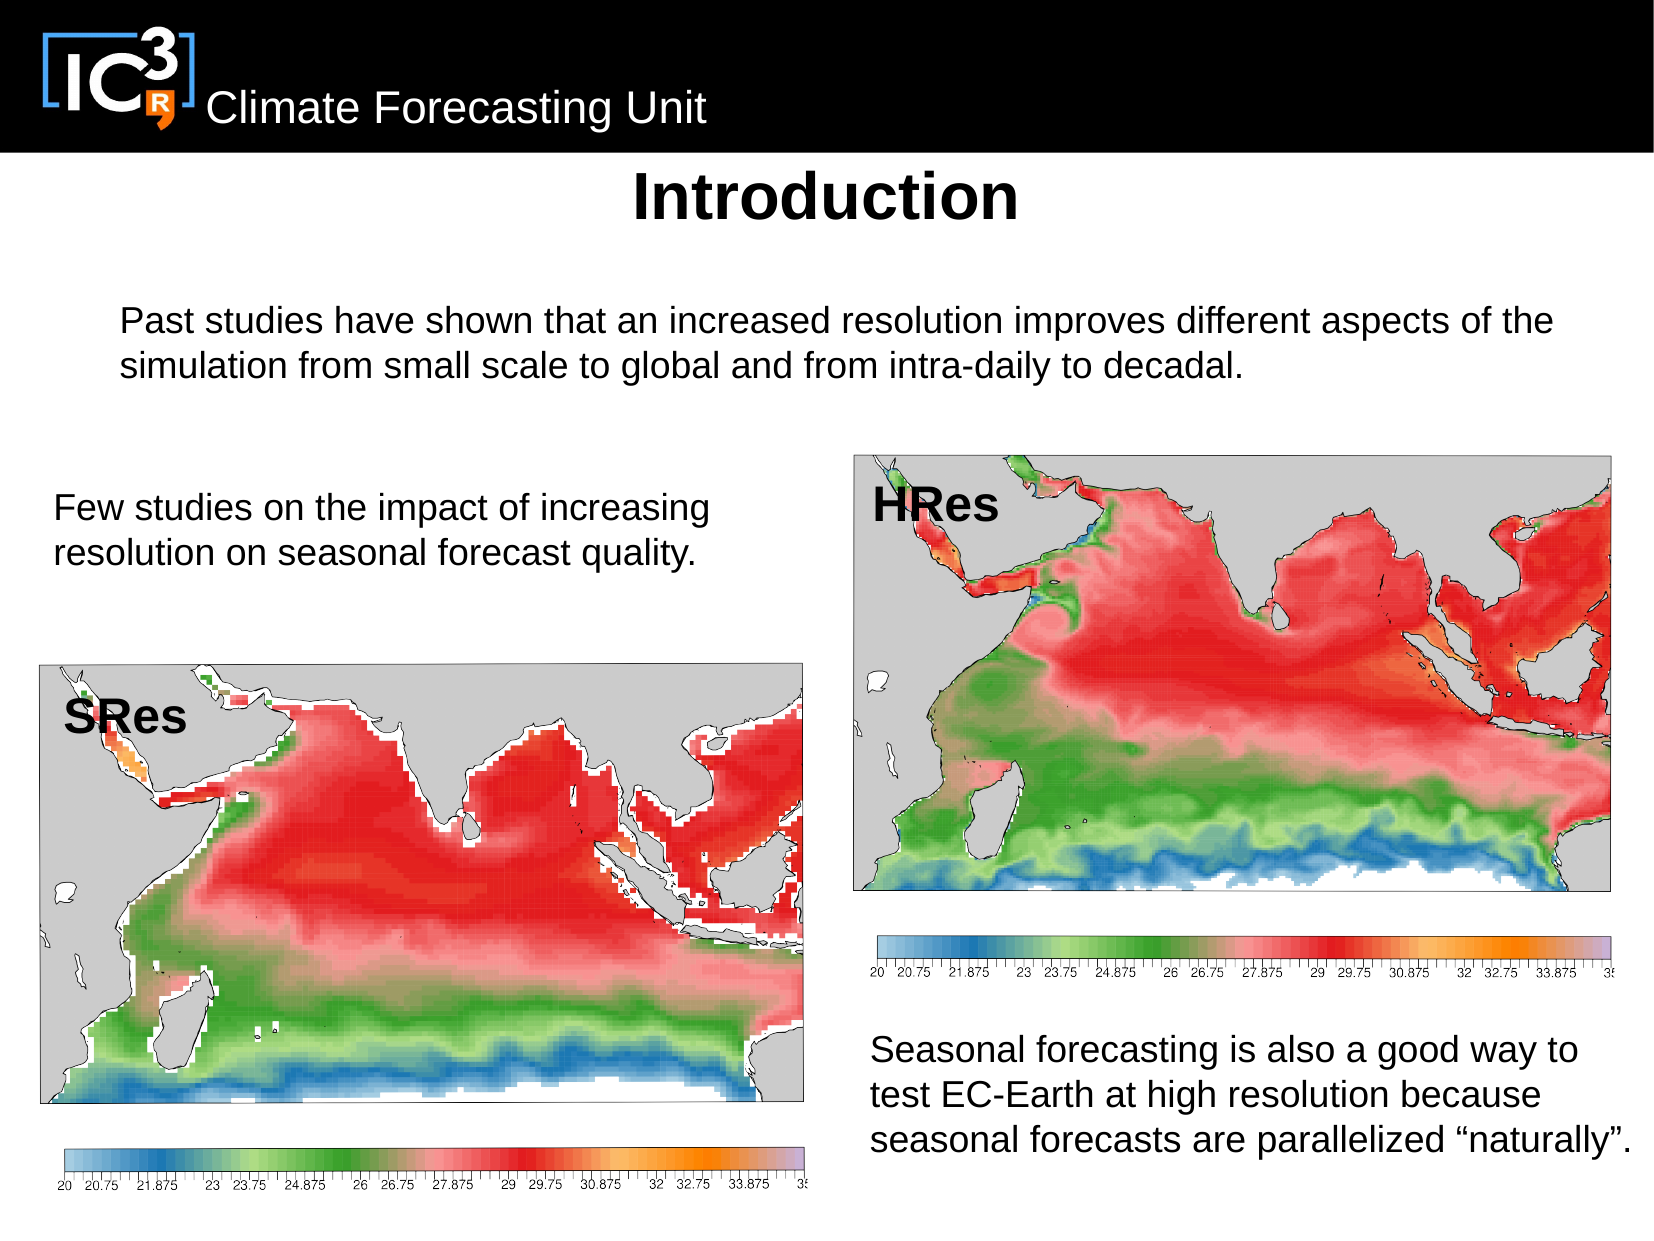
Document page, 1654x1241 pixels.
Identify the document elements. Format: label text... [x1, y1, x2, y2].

text_box Past studies have shown that an increased resolution improves different aspects of the simulation from small scale to global and from intra-daily to decadal. [104, 288, 190, 394]
picture [35, 659, 841, 1231]
text_box Climate Forecasting Unit [190, 70, 1467, 1241]
text_box [0, 0, 190, 153]
text_box [230, 0, 1654, 153]
picture [1, 0, 230, 151]
text_box Past studies have shown that an increased resolution improves different aspects of the simulation from small scale to global and from intra-daily to decadal. [1467, 288, 1606, 394]
picture [849, 451, 1654, 1018]
text_box Seasonal forecasting is also a good way to test EC-Earth at high resolution because seasonal forecasts are parallelized “naturally”. [1467, 1017, 1654, 1168]
text_box Few studies on the impact of increasing resolution on seasonal forecast quality. [38, 475, 190, 581]
text_box SRes [48, 681, 204, 752]
text_box HRes [857, 468, 1015, 540]
